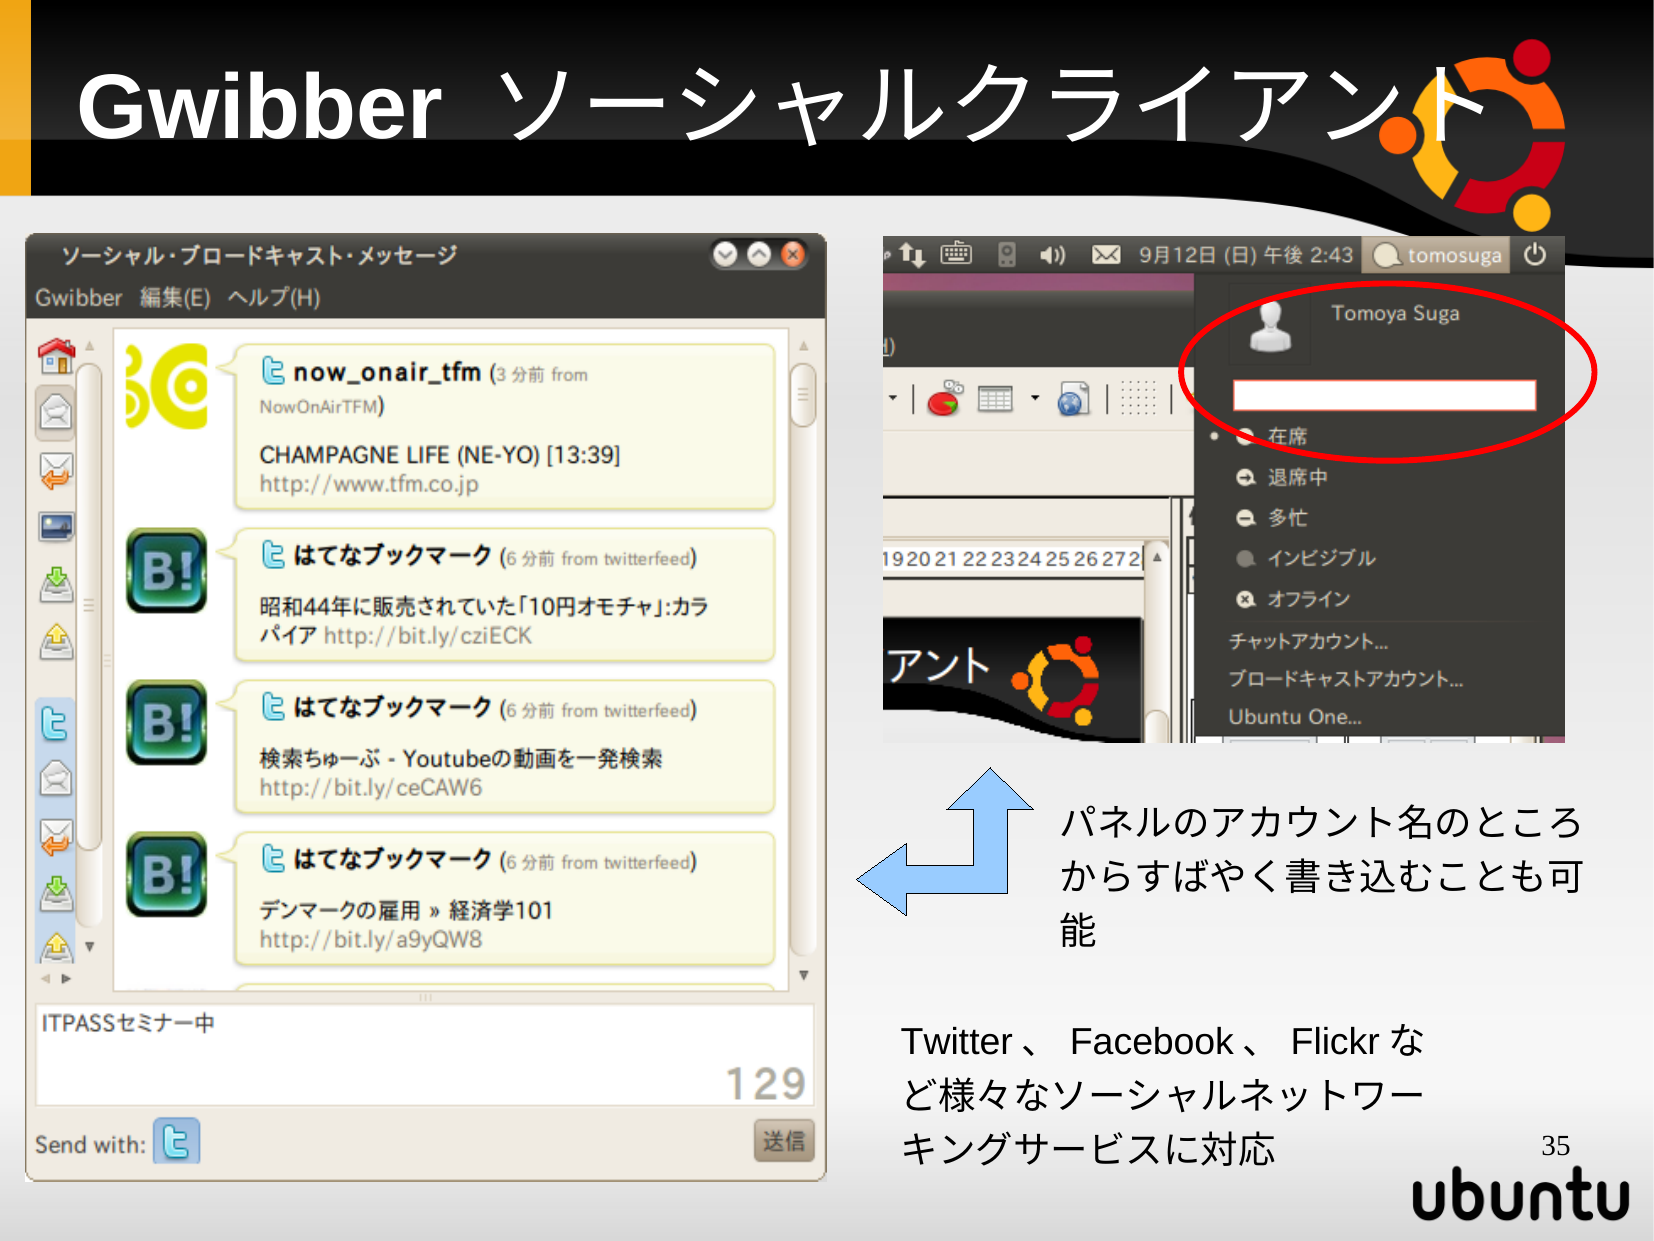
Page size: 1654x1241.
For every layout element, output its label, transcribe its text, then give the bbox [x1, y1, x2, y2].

picture [0, 0, 1654, 1241]
title Gwibber ソーシャルクライアント [76, 7, 1565, 200]
text_box パネルのアカウント名のところからすばやく書き込むことも可能 [1045, 785, 1636, 904]
text_box [856, 767, 1034, 916]
text_box Twitter、Facebook、Flickrなど様々なソーシャルネットワーキングサービスに対応 [885, 1003, 1447, 1142]
